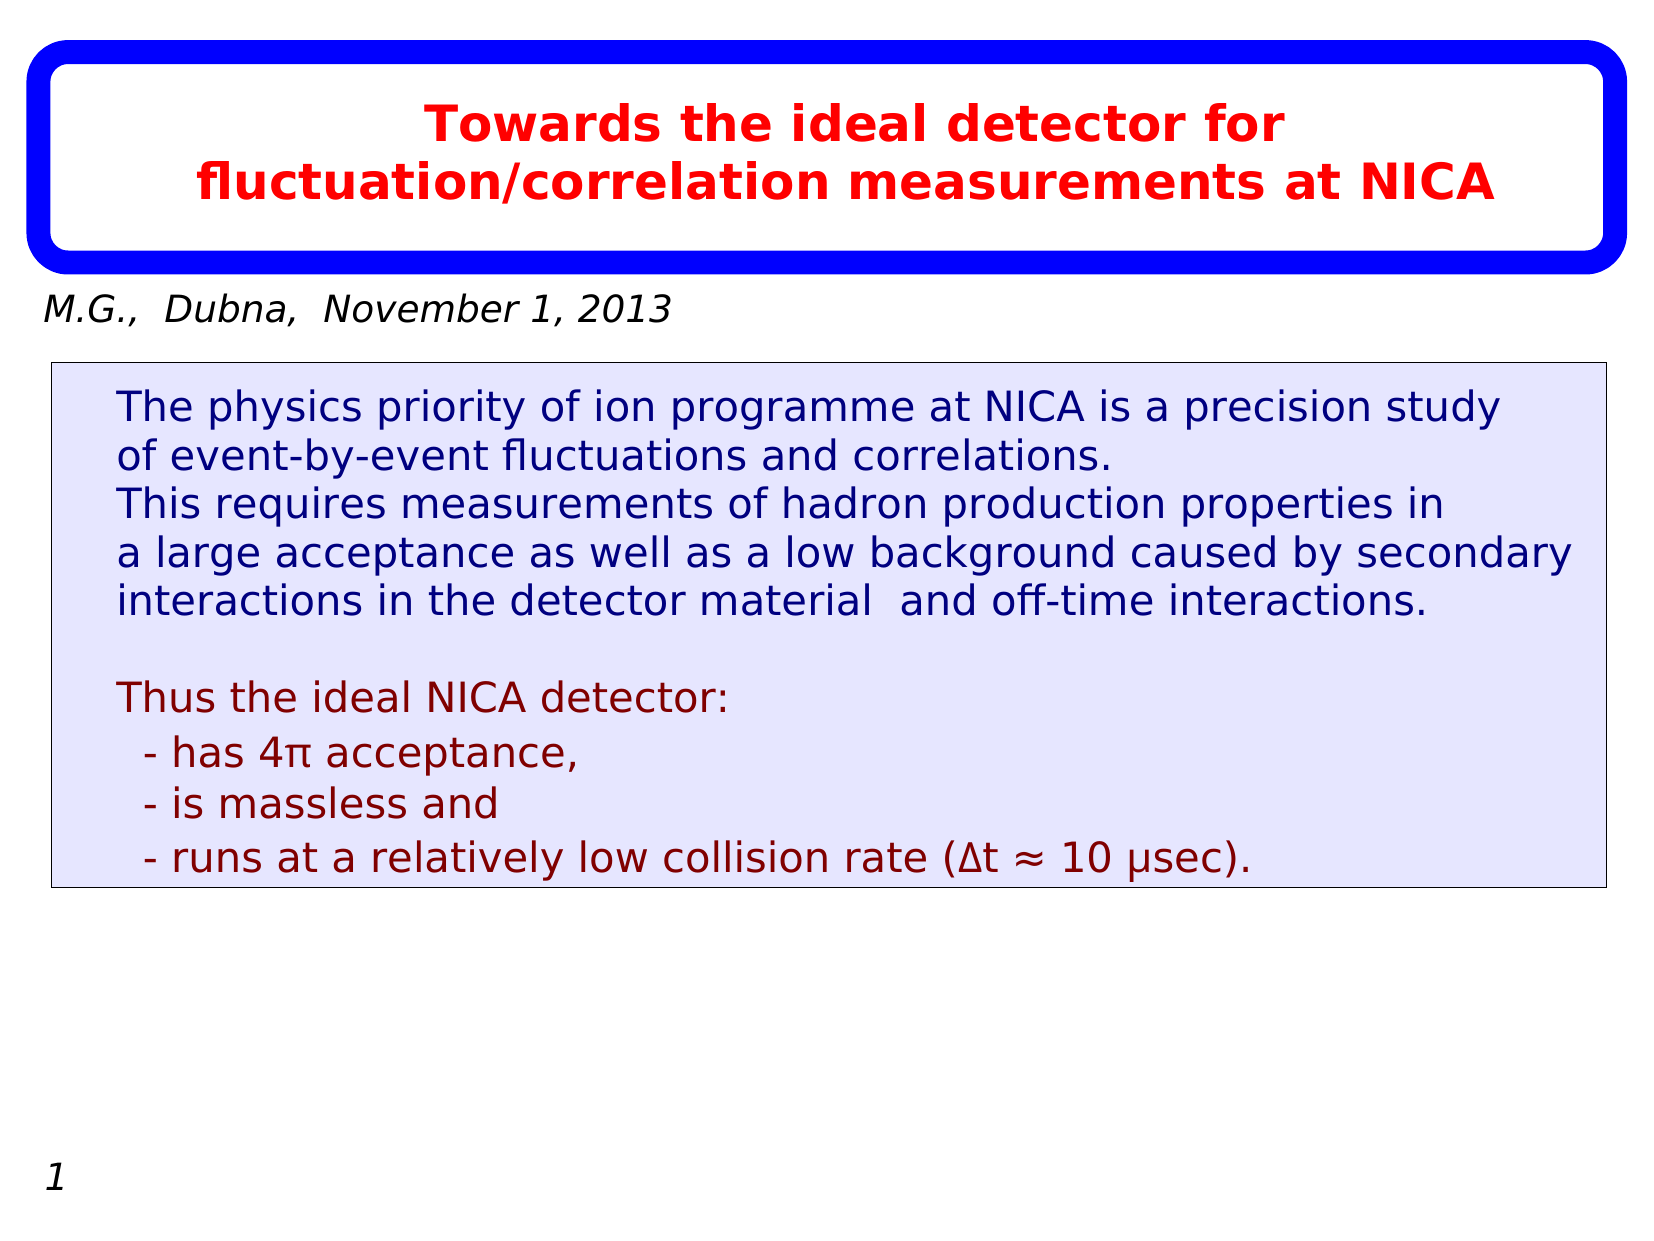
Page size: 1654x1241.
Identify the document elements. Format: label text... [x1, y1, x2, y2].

title [133, 65, 1546, 250]
text_box [51, 362, 1607, 888]
text_box Towards the ideal detector for fluctuation/correlation measurements at NICA [196, 94, 1538, 212]
text_box The physics priority of ion programme at NICA is a precision study of event-by-event fluctuations and correlations. This requires measurements of hadron production properties in a large acceptance as well as a low background caused by secondary interactions in the detector material and off-time interactions. Thus the ideal NICA detector: - has 4π acceptance, - is massless and - runs at a relatively low collision rate (Δt ≈ 10 μsec). [116, 382, 1588, 874]
text_box M.G., Dubna, November 1, 2013 [43, 288, 674, 332]
